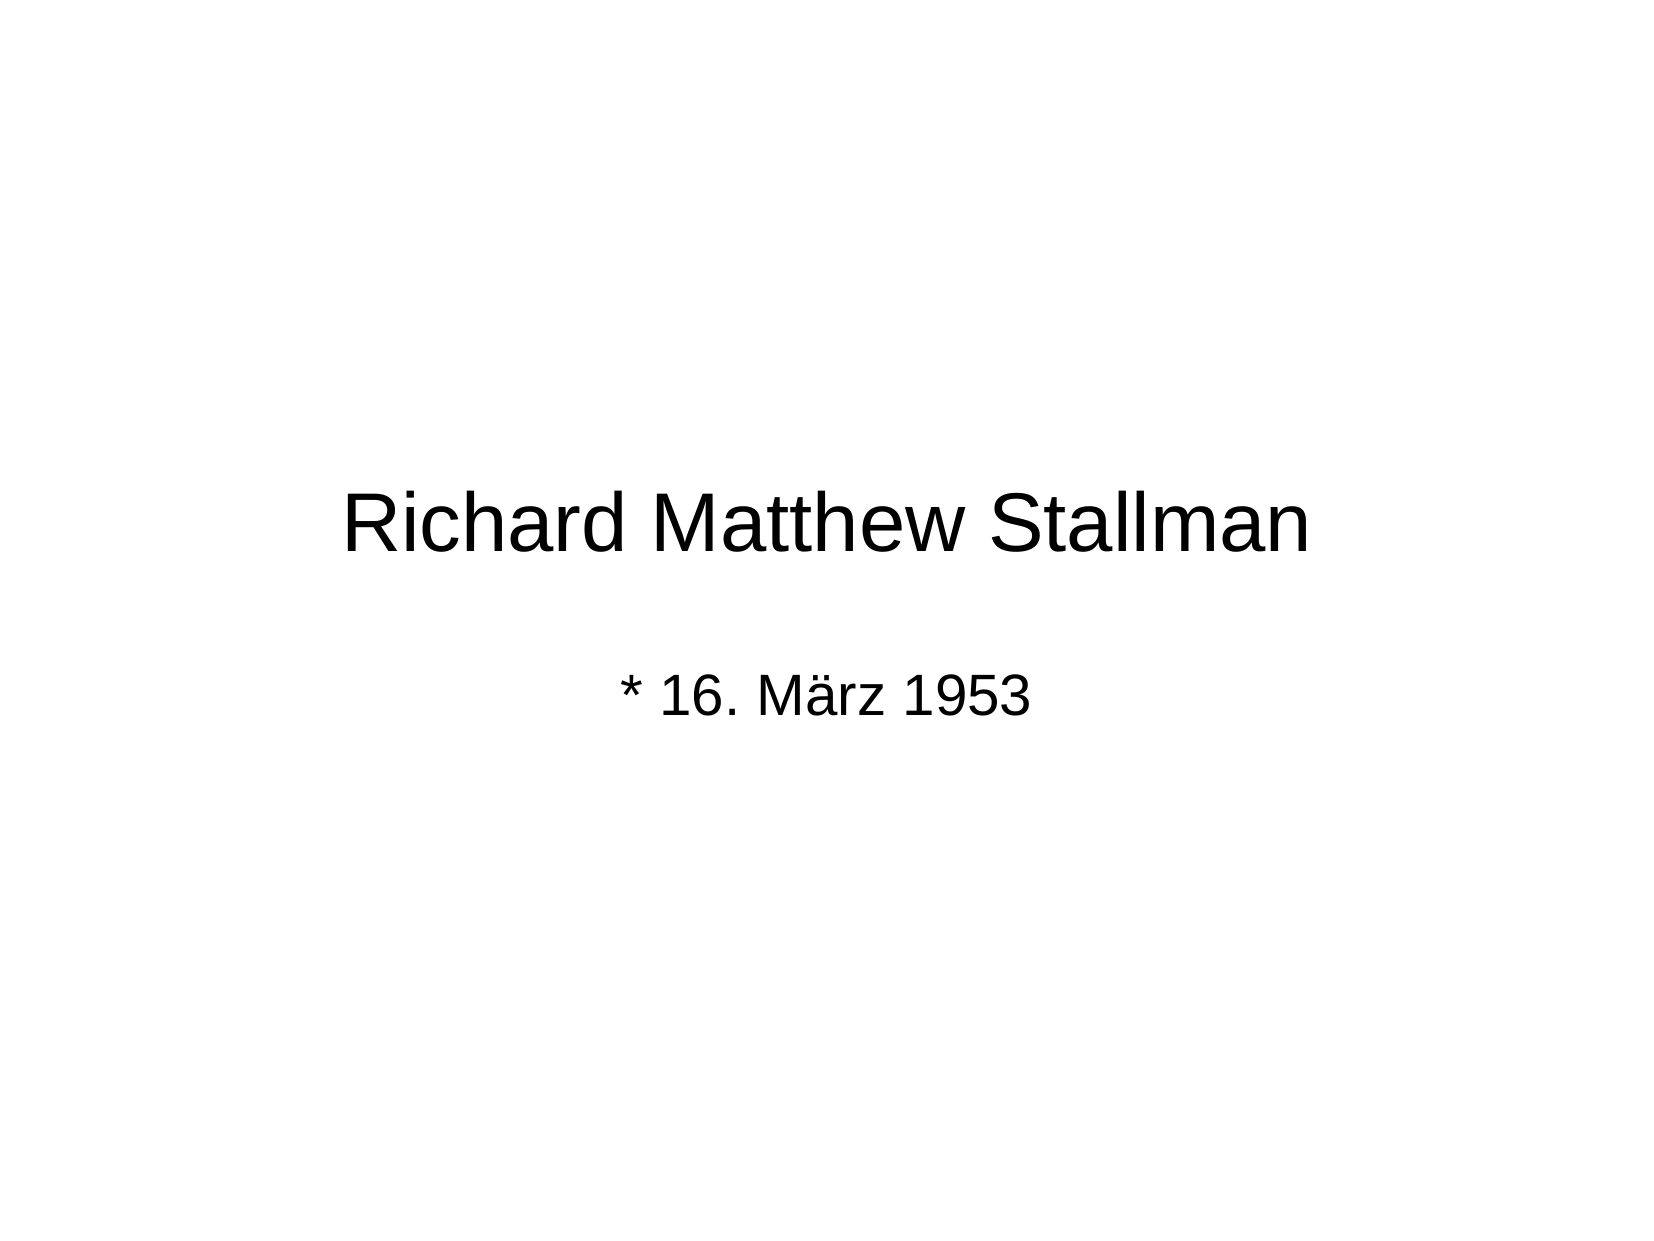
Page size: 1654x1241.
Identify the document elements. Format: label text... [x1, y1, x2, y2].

subtitle Richard Matthew Stallman * 16. März 1953 [82, 290, 1571, 1109]
